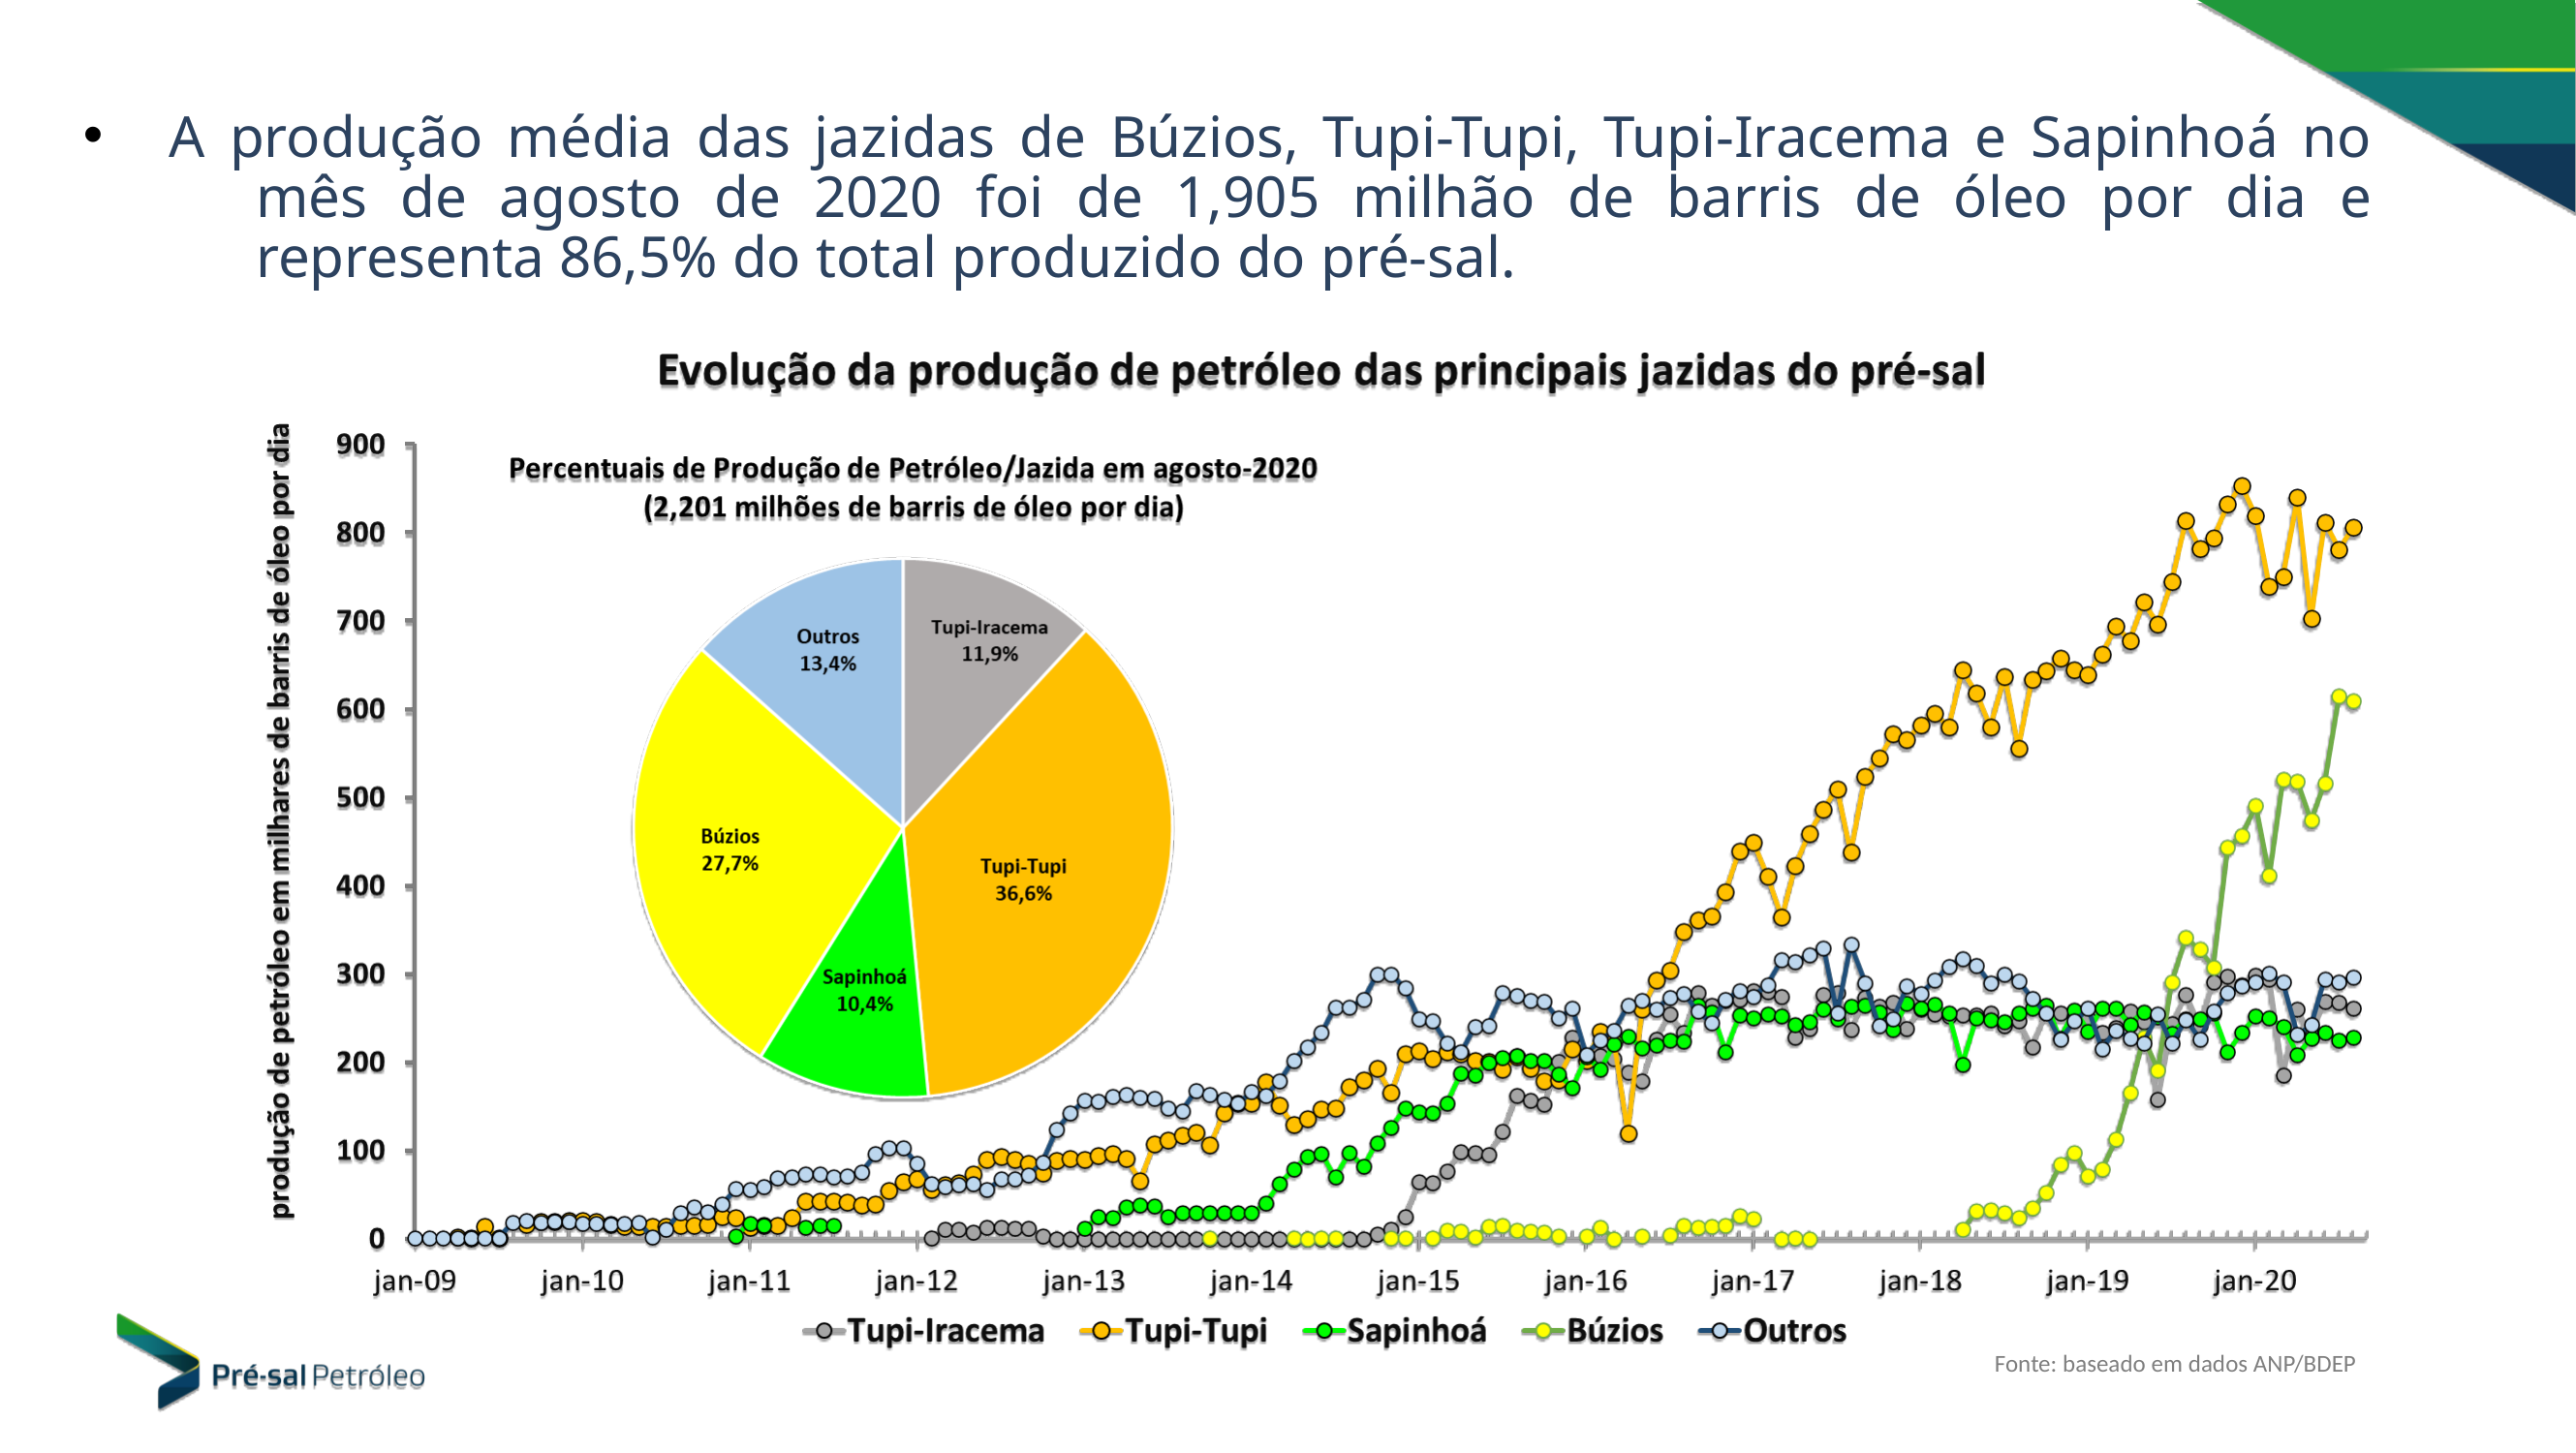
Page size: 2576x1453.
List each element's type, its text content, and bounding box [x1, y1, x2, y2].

text_box A produção média das jazidas de Búzios, Tupi-Tupi, Tupi-Iracema e Sapinhoá no mês de agosto de 2020 foi de 1,905 milhão de barris de óleo por dia e representa 86,5% do total produzido do pré-sal. [68, 100, 2387, 330]
text_box Fonte: baseado em dados ANP/BDEP [1979, 1340, 2374, 1385]
picture [224, 323, 2421, 1371]
